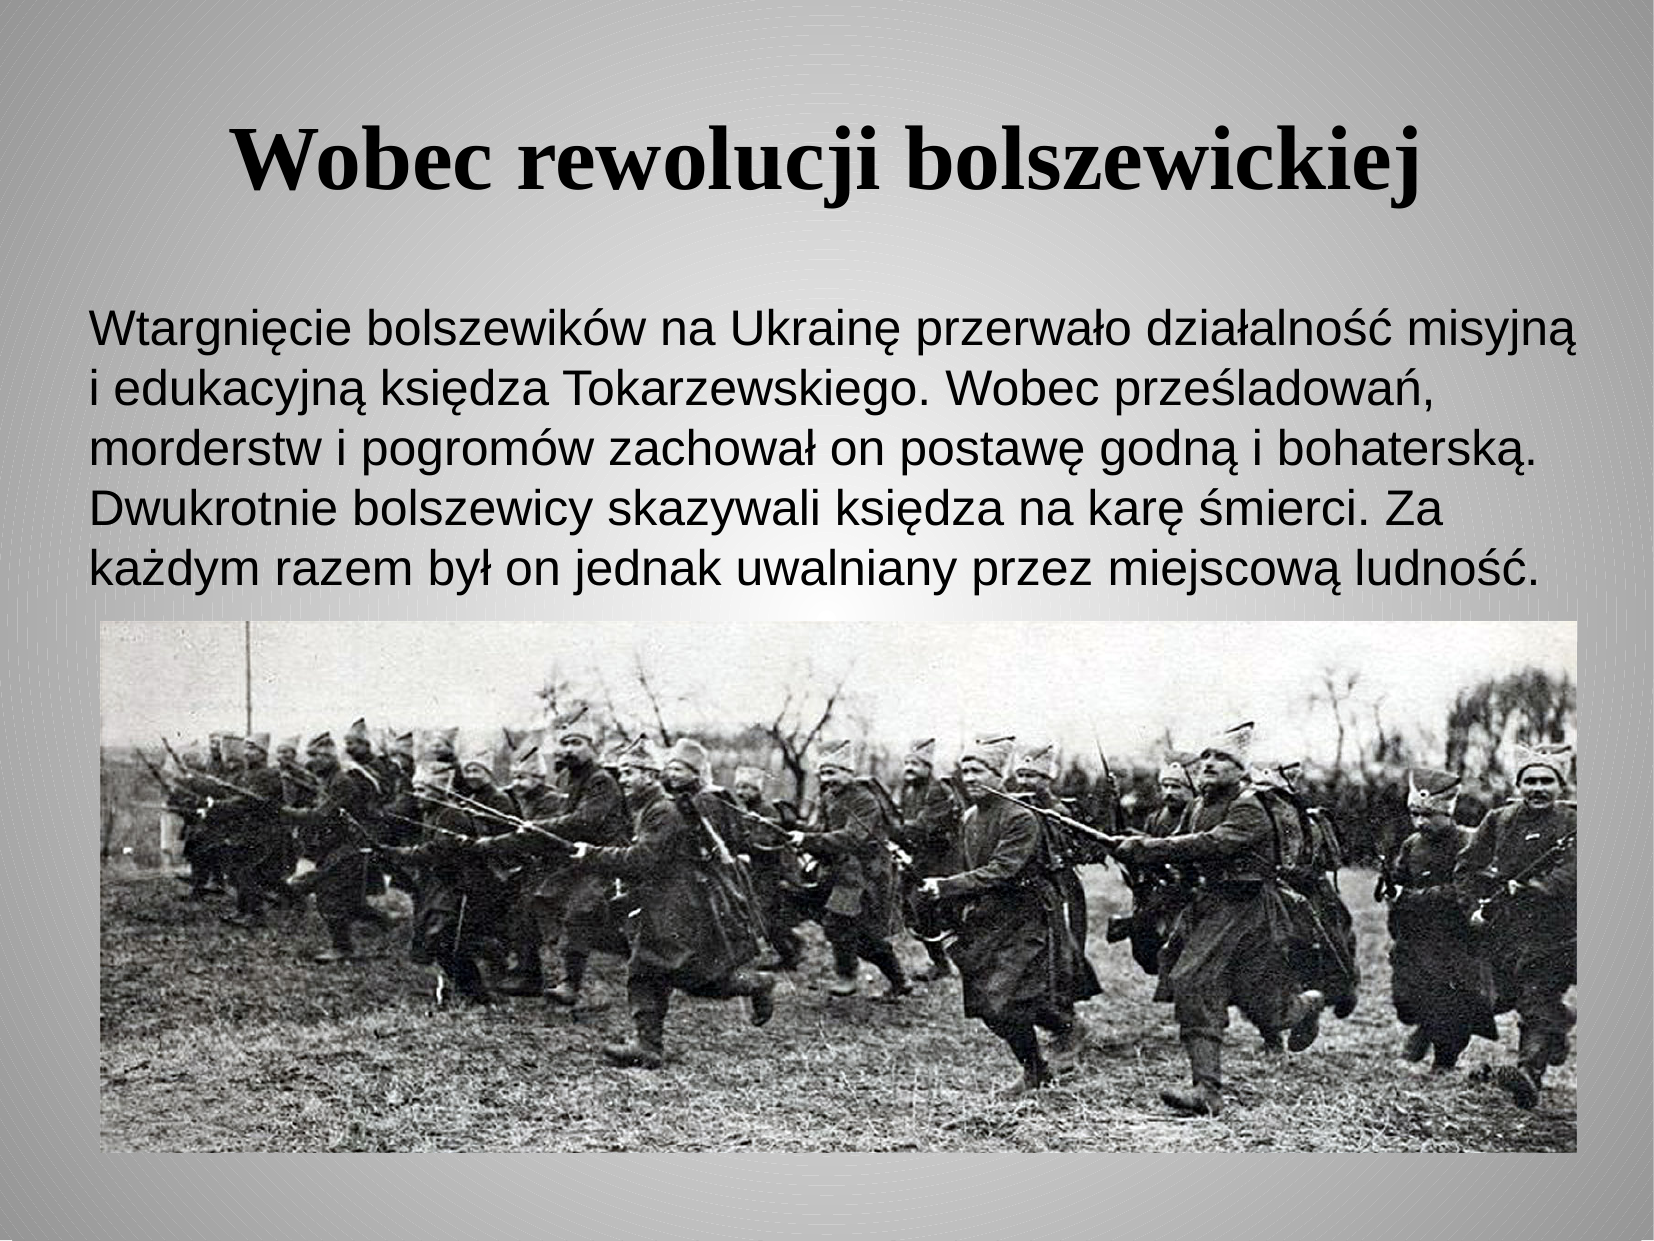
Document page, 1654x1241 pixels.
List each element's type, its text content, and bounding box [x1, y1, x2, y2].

picture [100, 621, 1577, 1153]
list Wtargnięcie bolszewików na Ukrainę przerwało działalność misyjną i edukacyjną księdza Tokarzewskiego. Wobec prześladowań, morderstw i pogromów zachował on postawę godną i bohaterską. Dwukrotnie bolszewicy skazywali księdza na karę śmierci. Za każdym razem był on jednak uwalniany przez miejscową ludność. [88, 295, 1577, 1114]
title Wobec rewolucji bolszewickiej [82, 49, 1571, 257]
